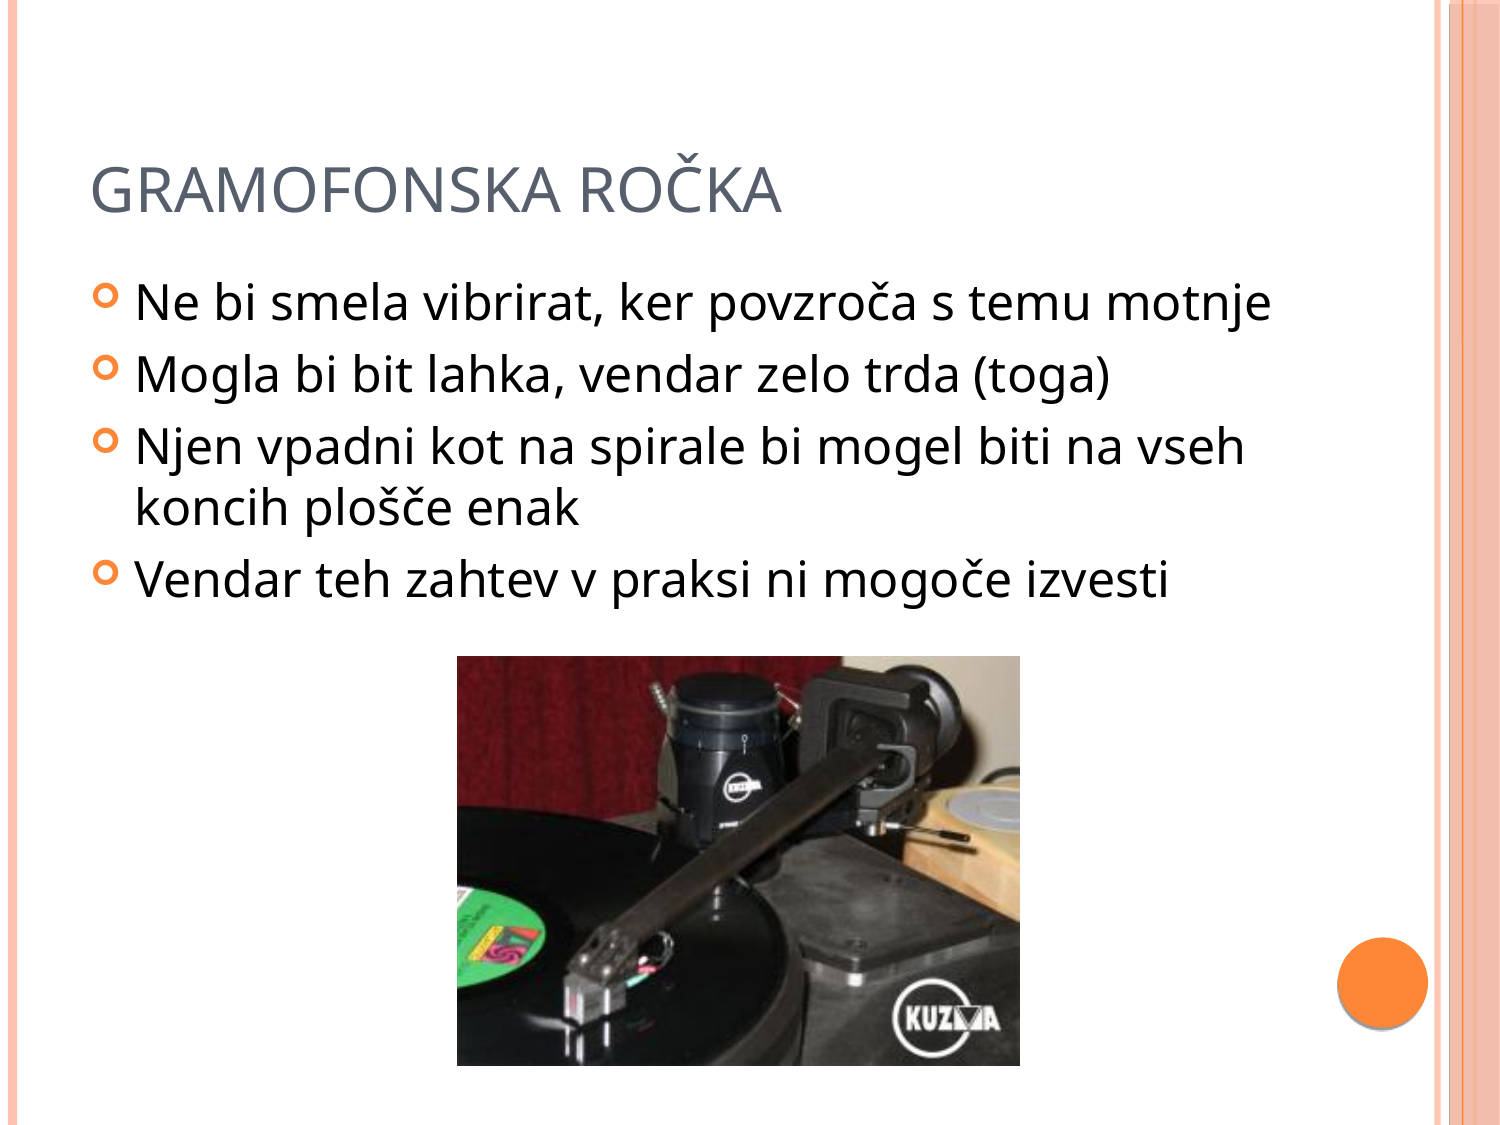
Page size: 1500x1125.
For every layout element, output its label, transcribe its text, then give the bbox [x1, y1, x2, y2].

picture [457, 656, 1020, 1066]
title Gramofonska ročka [75, 45, 1300, 233]
list Ne bi smela vibrirat, ker povzroča s temu motnje Mogla bi bit lahka, vendar zelo trda (toga) Njen vpadni kot na spirale bi mogel biti na vseh koncih plošče enak Vendar teh zahtev v praksi ni mogoče izvesti [75, 262, 1300, 1062]
